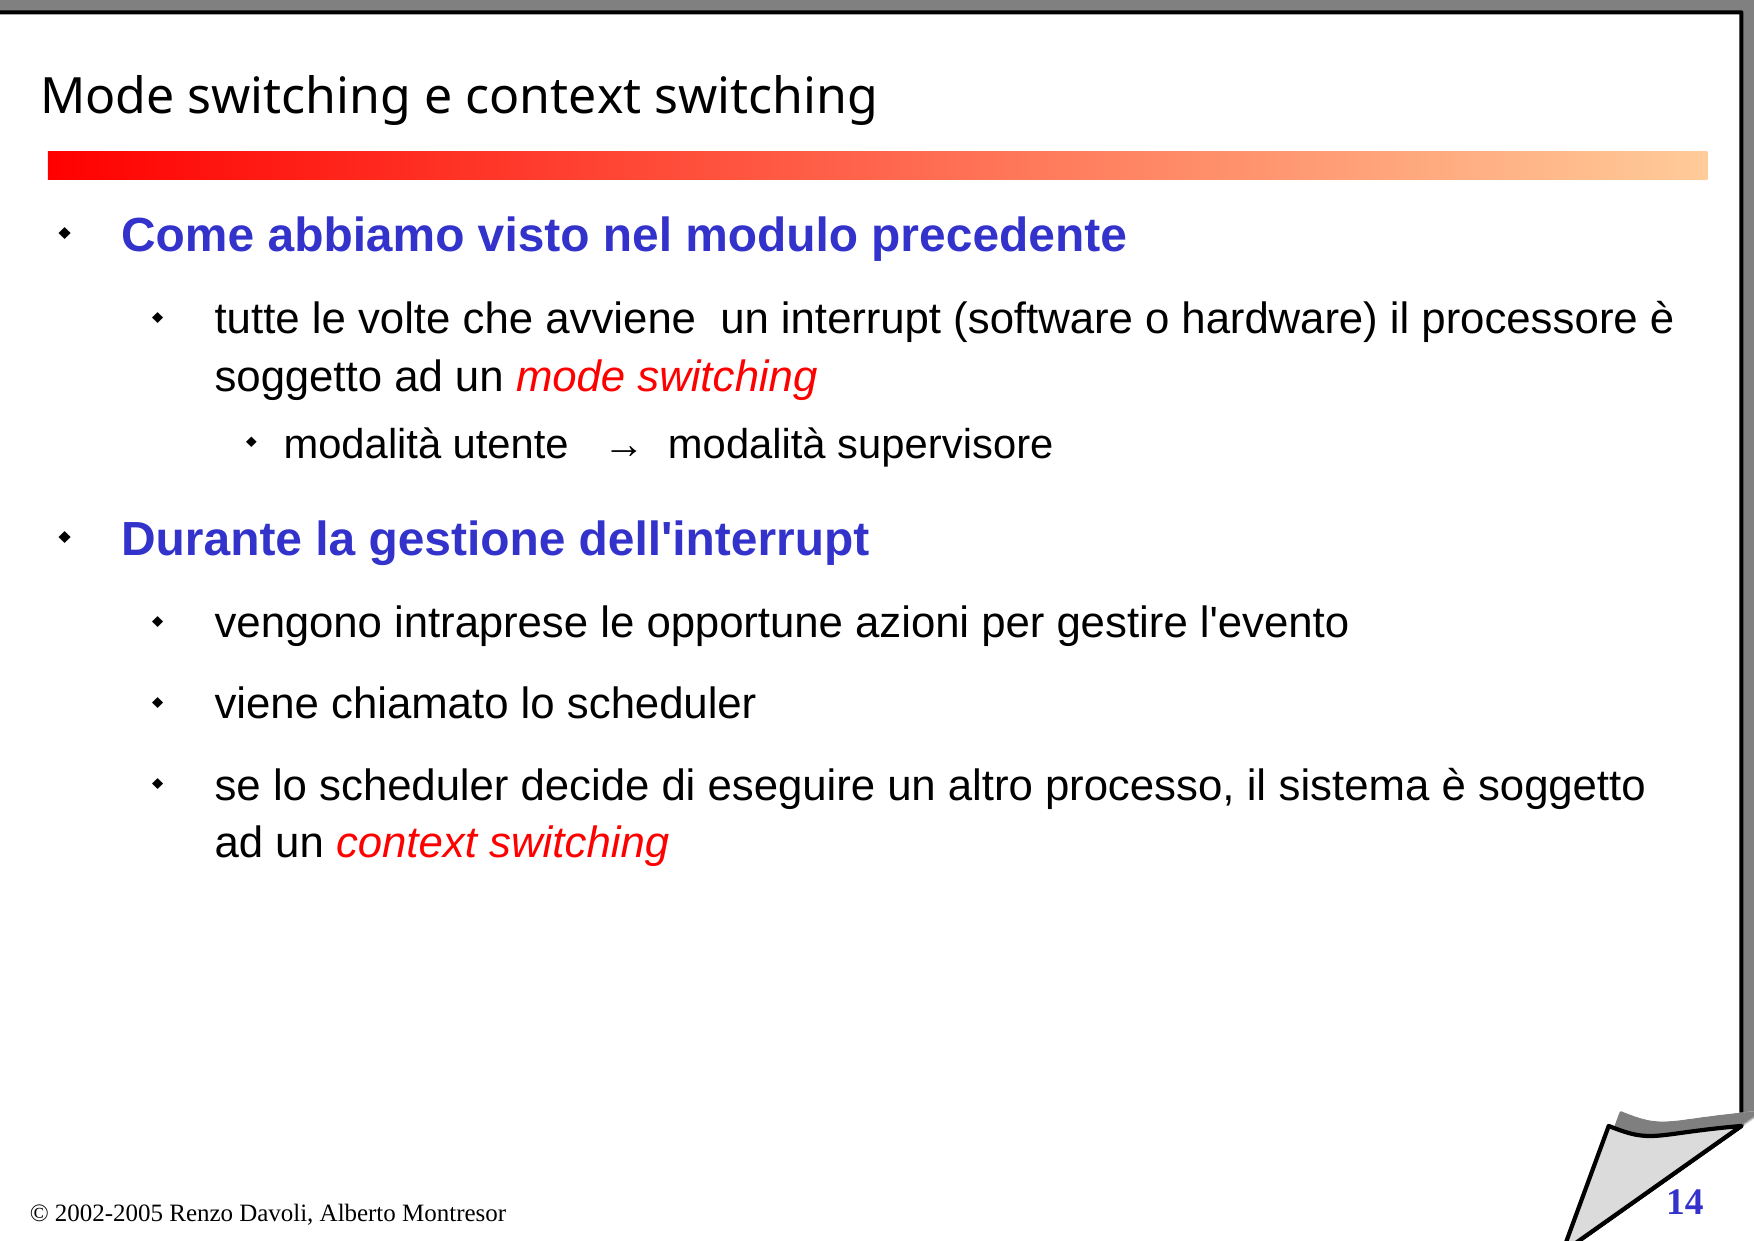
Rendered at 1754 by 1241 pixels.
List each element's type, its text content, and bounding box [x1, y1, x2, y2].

title Mode switching e context switching [40, 49, 1714, 144]
list Come abbiamo visto nel modulo precedente tutte le volte che avviene un interrupt (software o hardware) il processore è soggetto ad un mode switching modalità utente → modalità supervisore Durante la gestione dell'interrupt vengono intraprese le opportune azioni per gestire l'evento viene chiamato lo scheduler se lo scheduler decide di eseguire un altro processo, il sistema è soggetto ad un context switching [58, 206, 1696, 1122]
